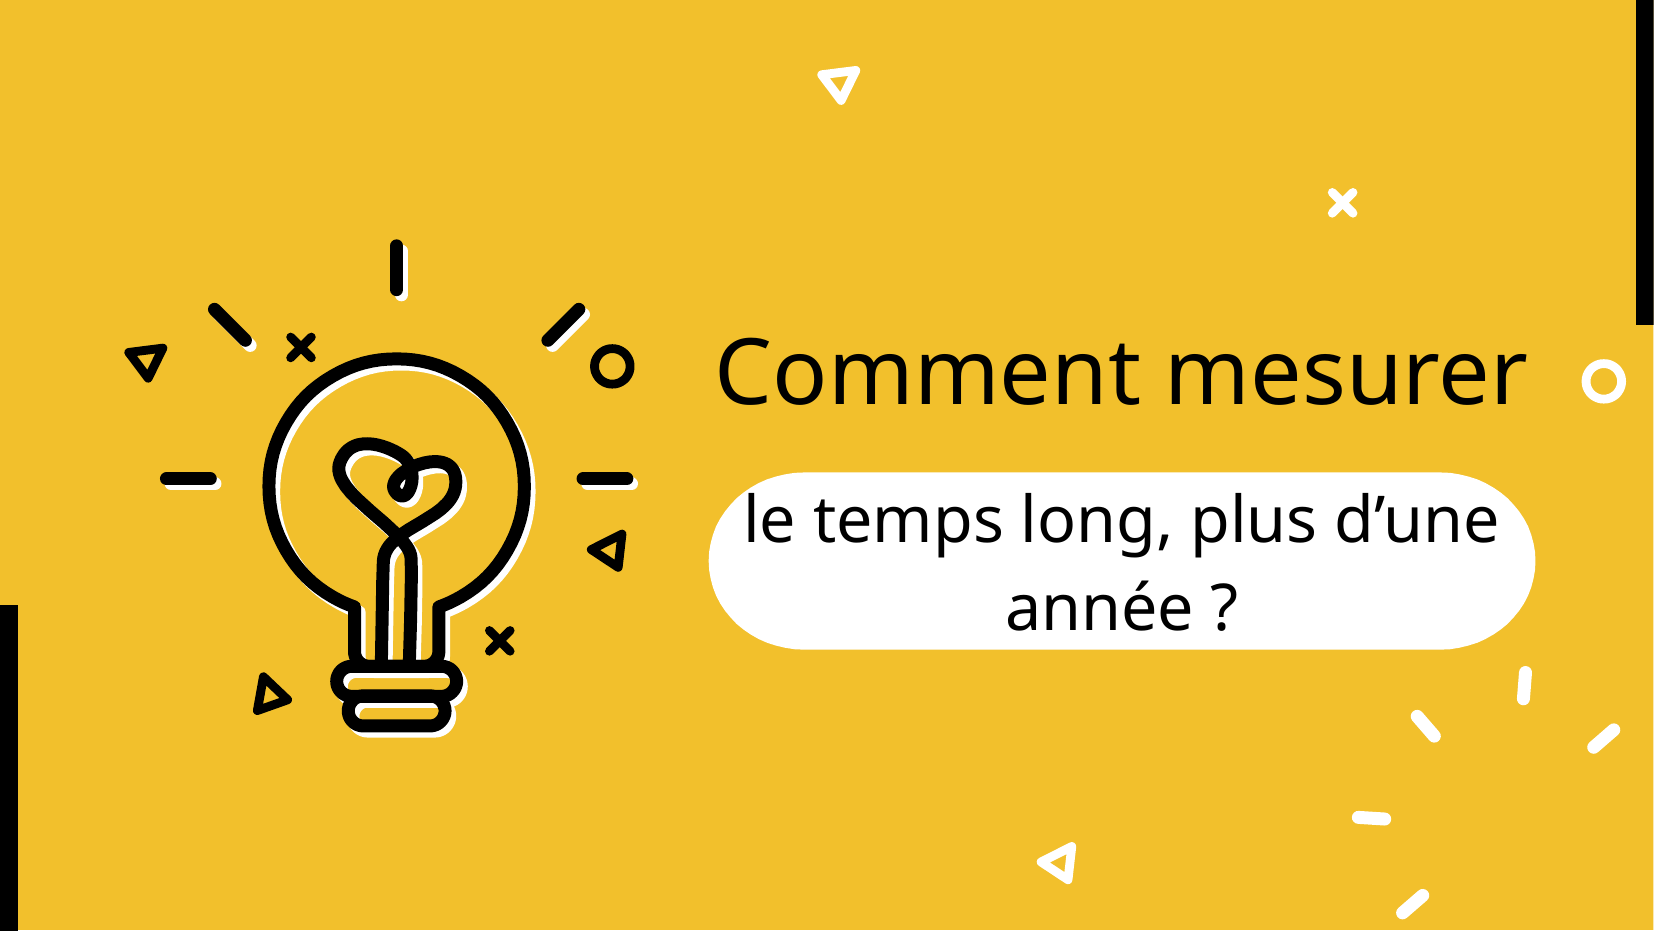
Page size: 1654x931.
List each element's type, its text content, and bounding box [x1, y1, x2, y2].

title Comment mesurer [708, 295, 1536, 443]
subtitle le temps long, plus d’une année ? [708, 472, 1536, 650]
